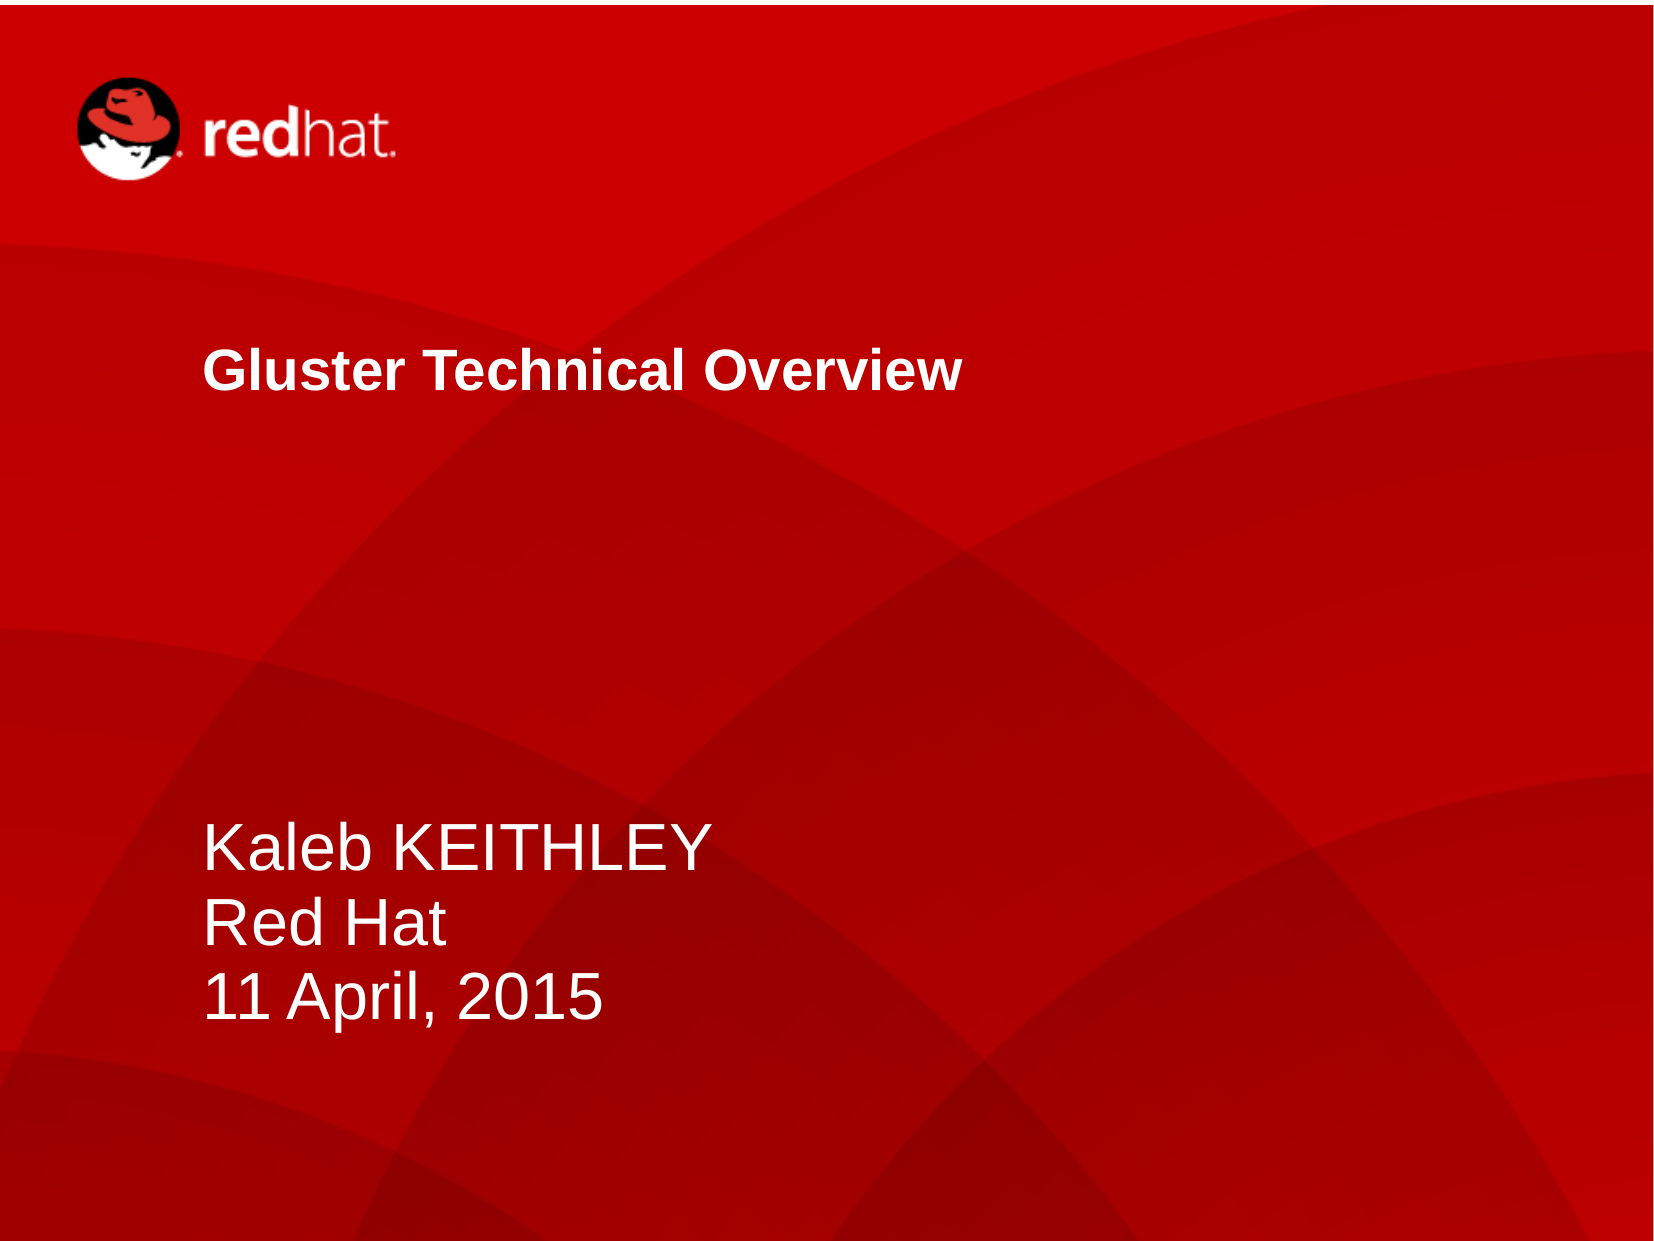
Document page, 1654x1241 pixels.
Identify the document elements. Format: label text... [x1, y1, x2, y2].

text_box Kaleb KEITHLEY Red Hat 11 April, 2015 [188, 765, 1576, 1008]
picture [0, 5, 1654, 1241]
text_box Gluster Technical Overview [187, 297, 1426, 628]
